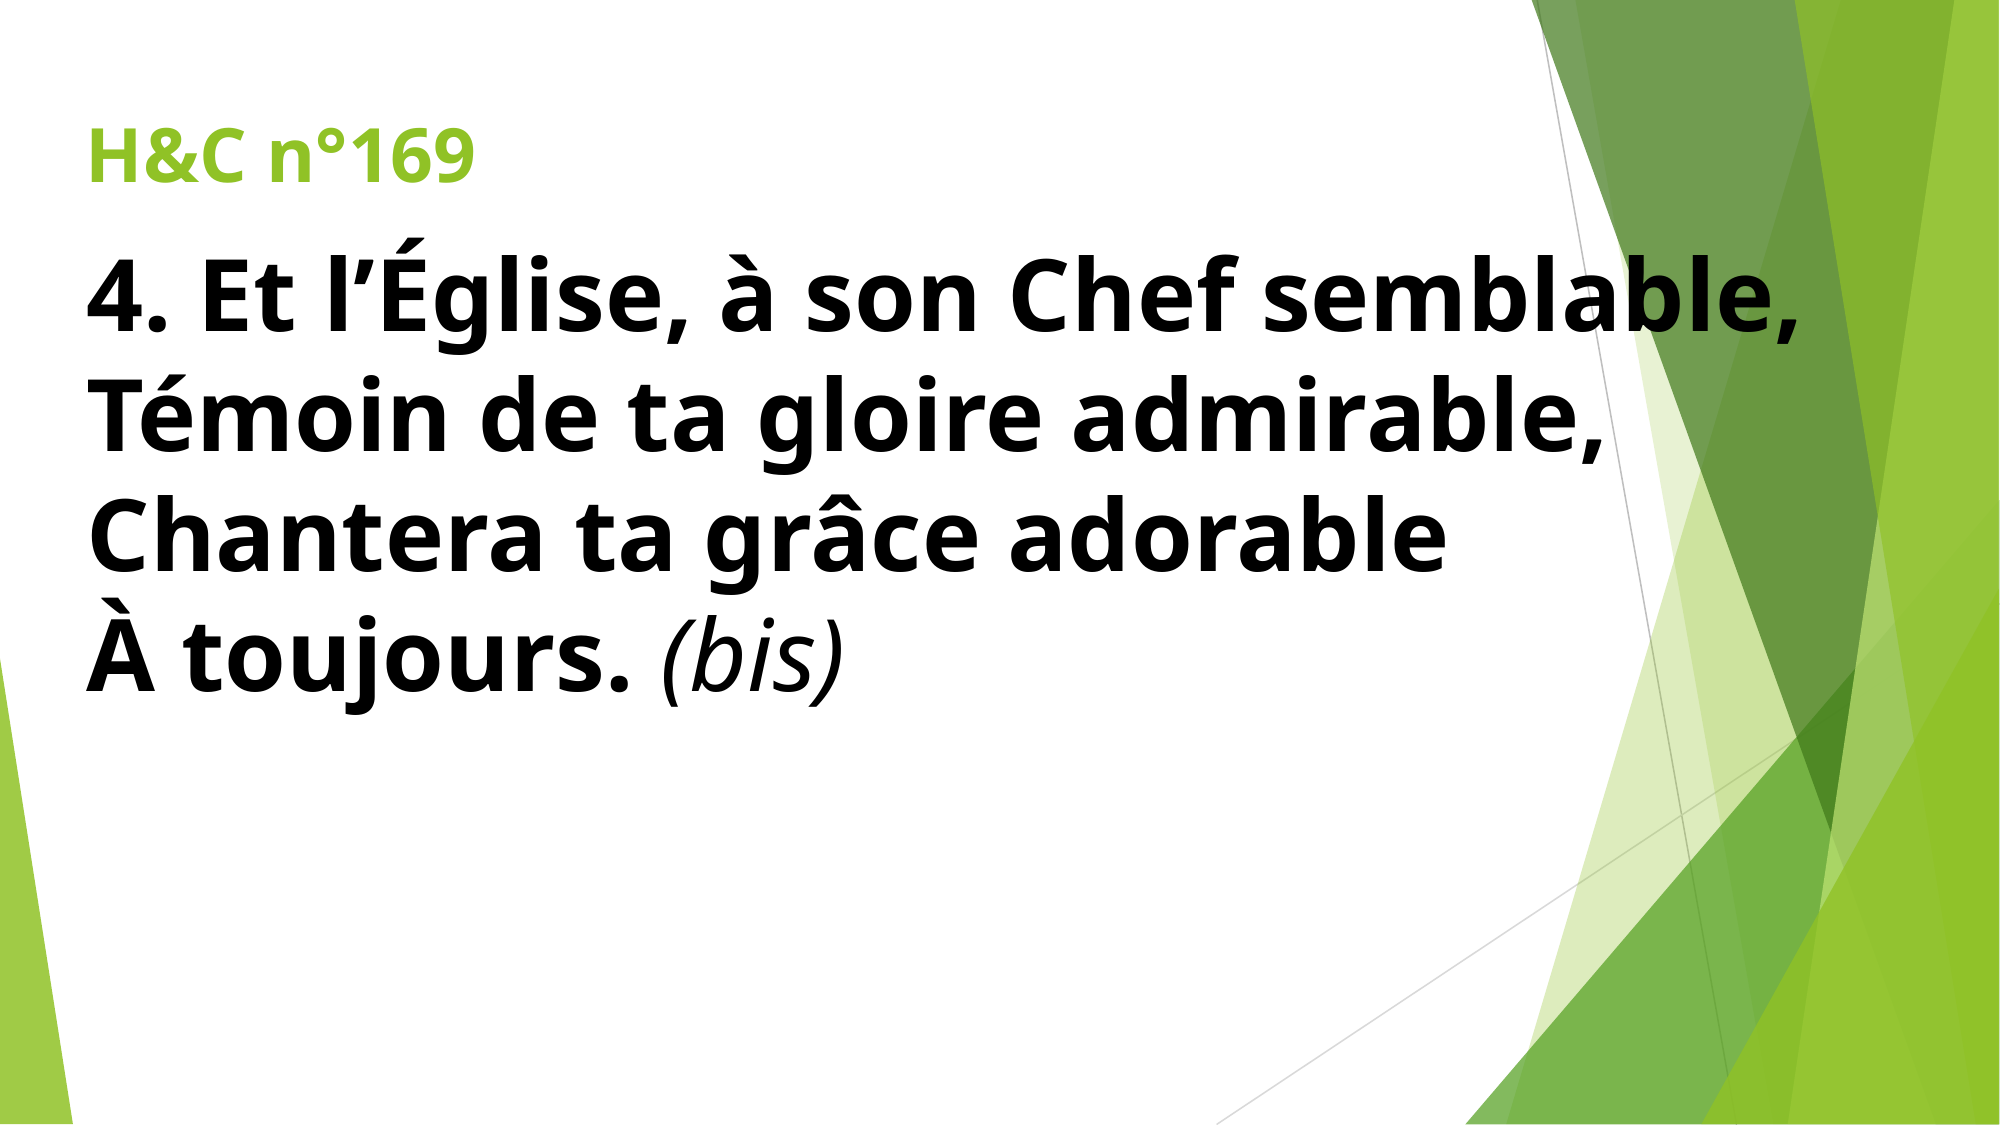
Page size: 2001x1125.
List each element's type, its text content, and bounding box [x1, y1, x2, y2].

text_box 4. Et l’Église, à son Chef semblable, Témoin de ta gloire admirable, Chantera ta grâce adorable À toujours. (bis) [70, 224, 1949, 1063]
text_box H&C n°169 [70, 99, 1522, 224]
